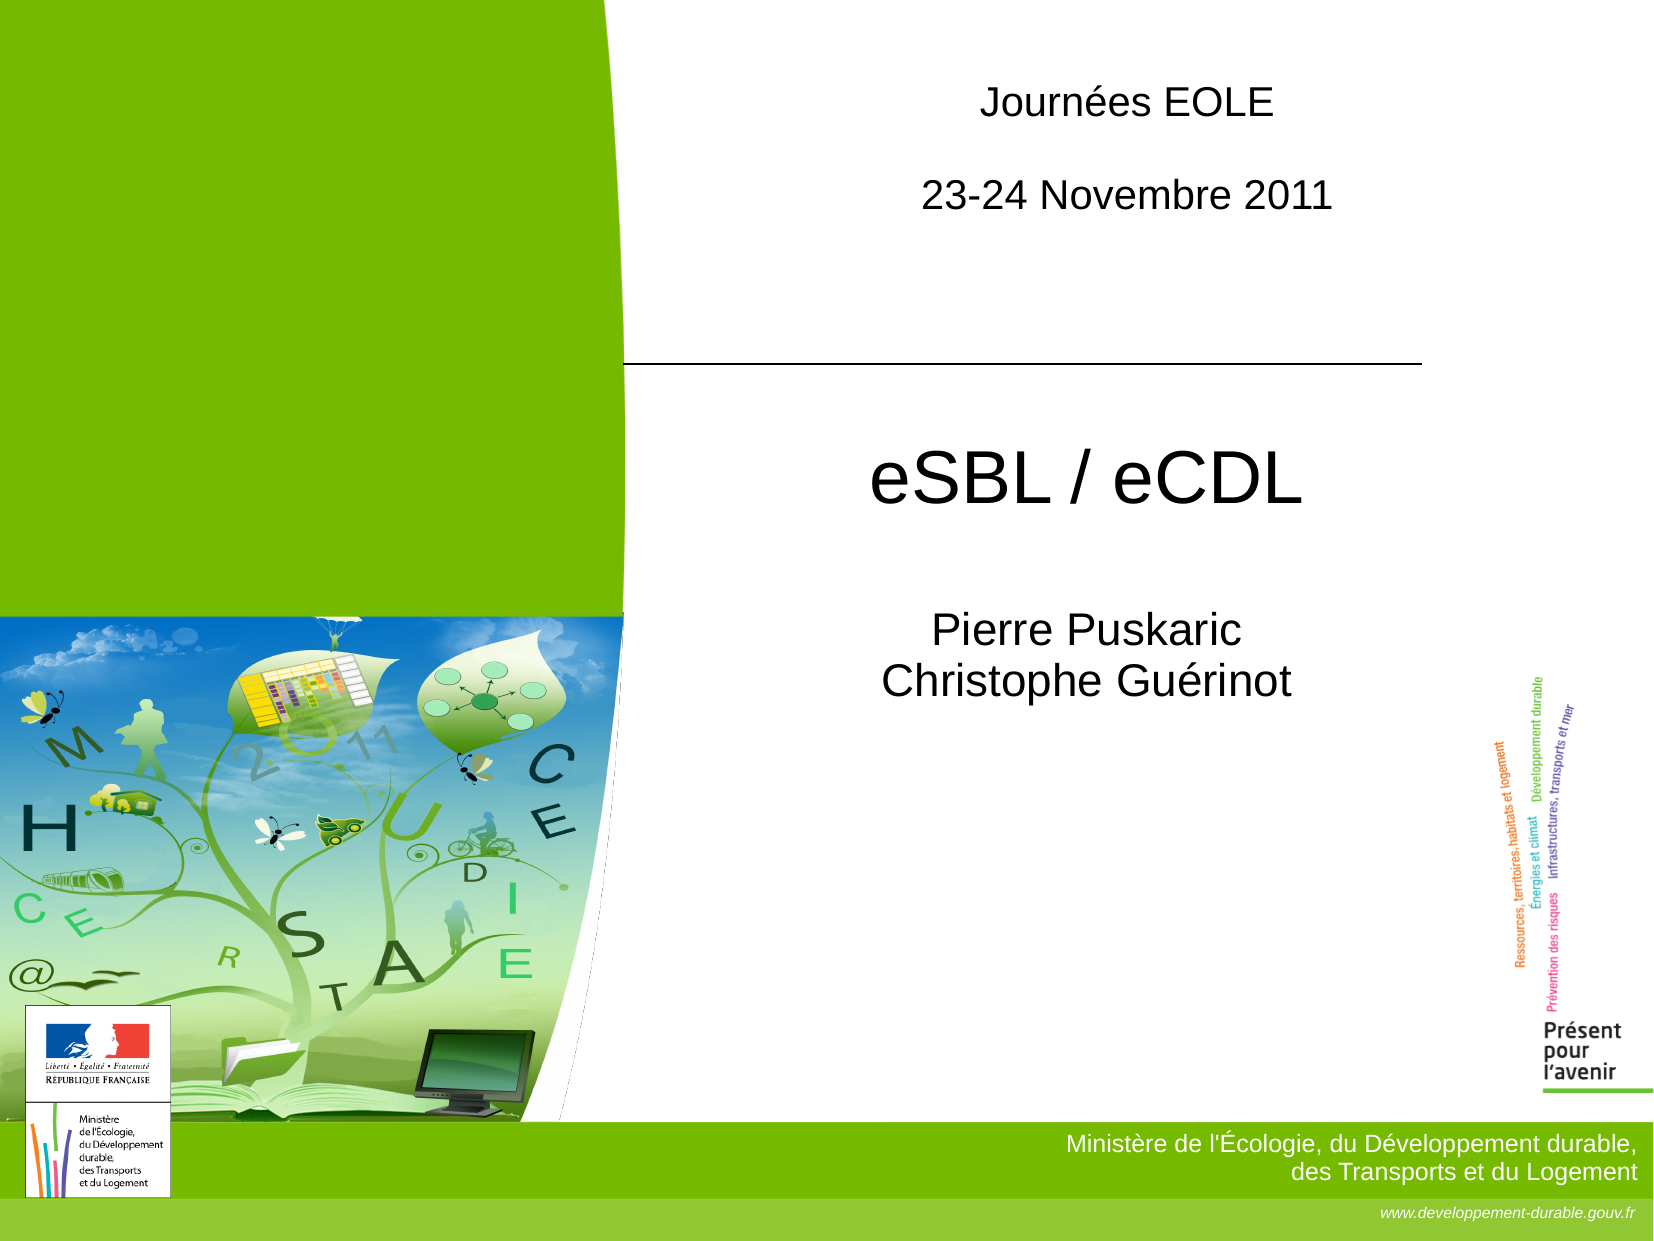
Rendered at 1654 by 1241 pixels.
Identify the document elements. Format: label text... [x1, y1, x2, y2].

text_box eSBL / eCDL Pierre Puskaric Christophe Guérinot [670, 428, 1504, 714]
text_box Journées EOLE 23-24 Novembre 2011 [684, 70, 1571, 273]
picture [0, 0, 1654, 1241]
